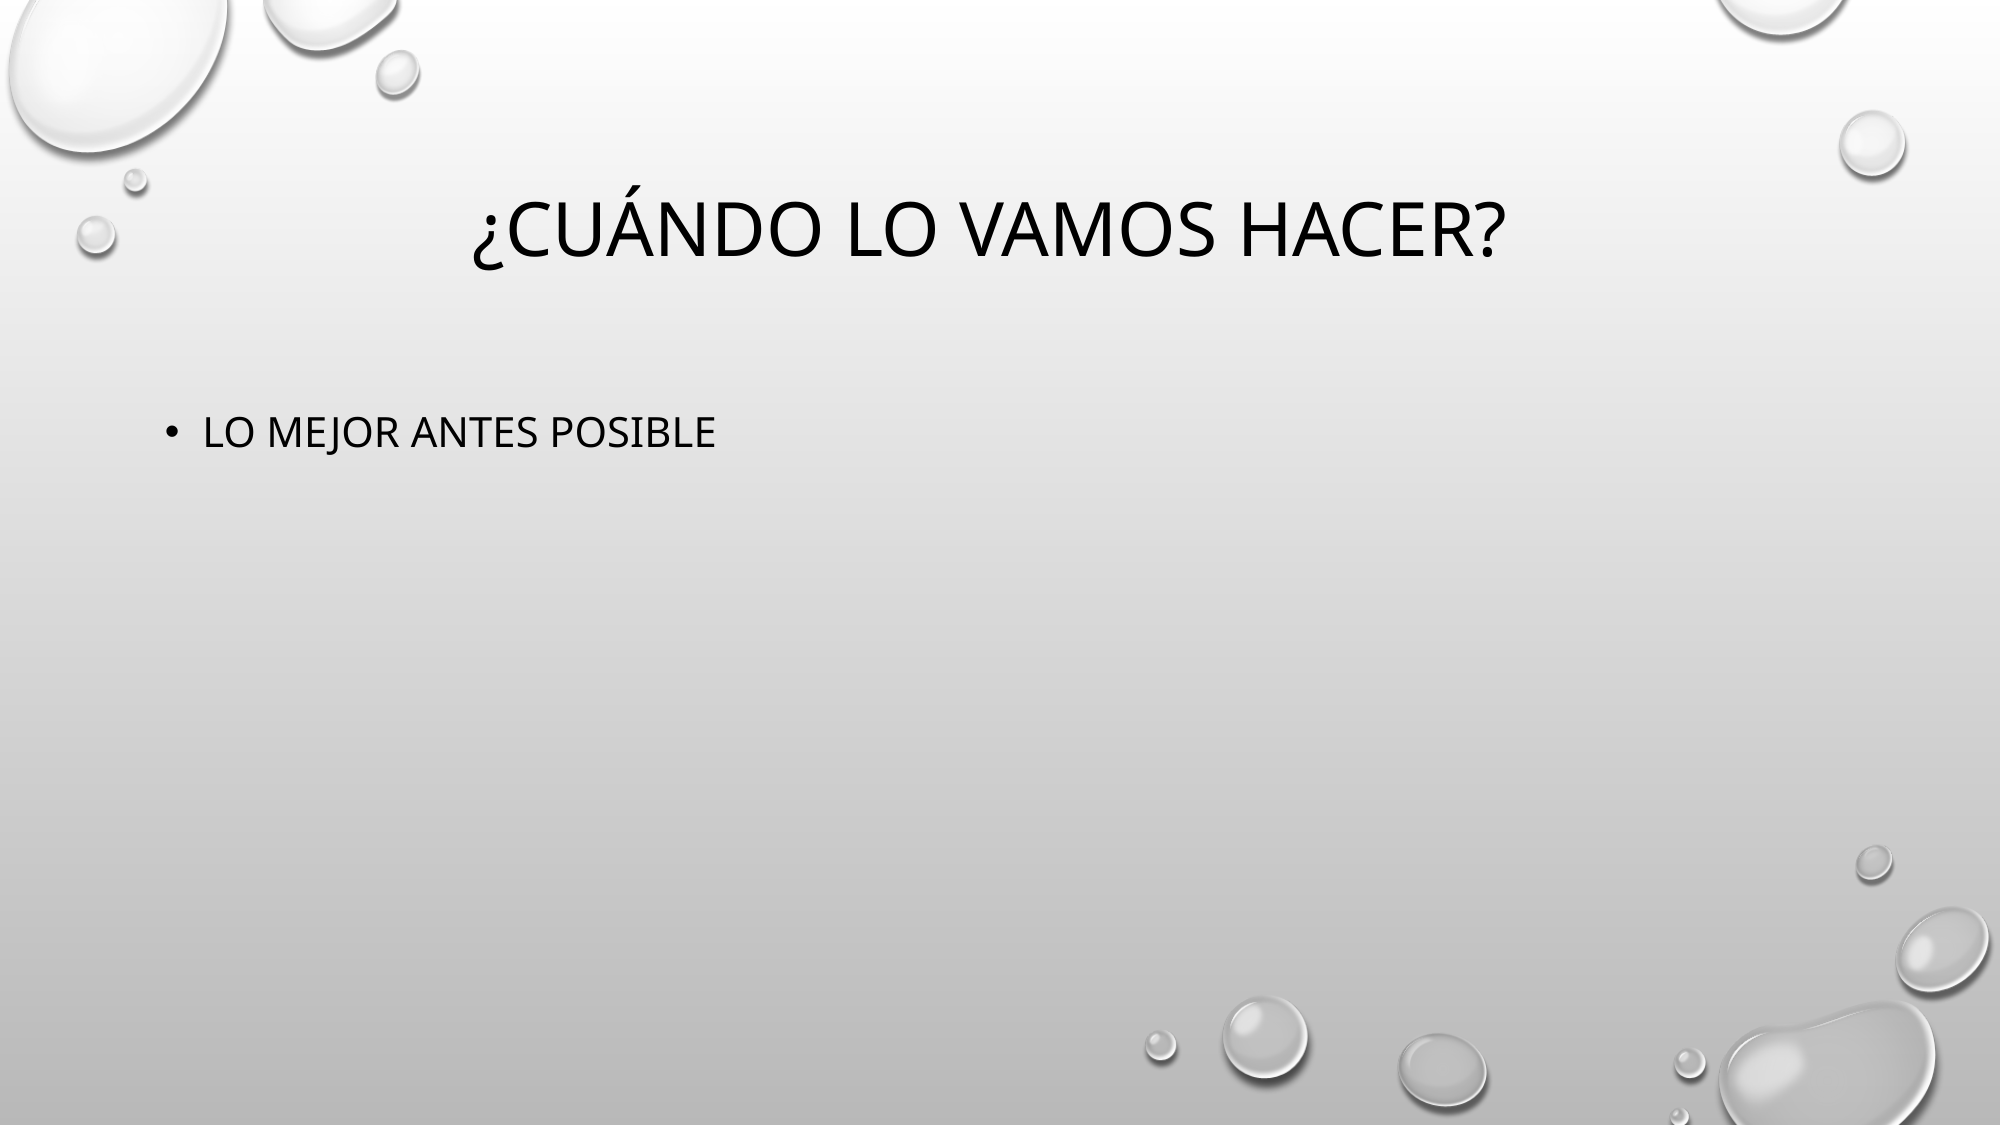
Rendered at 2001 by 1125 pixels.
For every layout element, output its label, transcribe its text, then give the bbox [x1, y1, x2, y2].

title ¿Cuándo lo vamos hacer? [149, 101, 1851, 364]
list Lo mejor antes posible [149, 388, 1850, 950]
